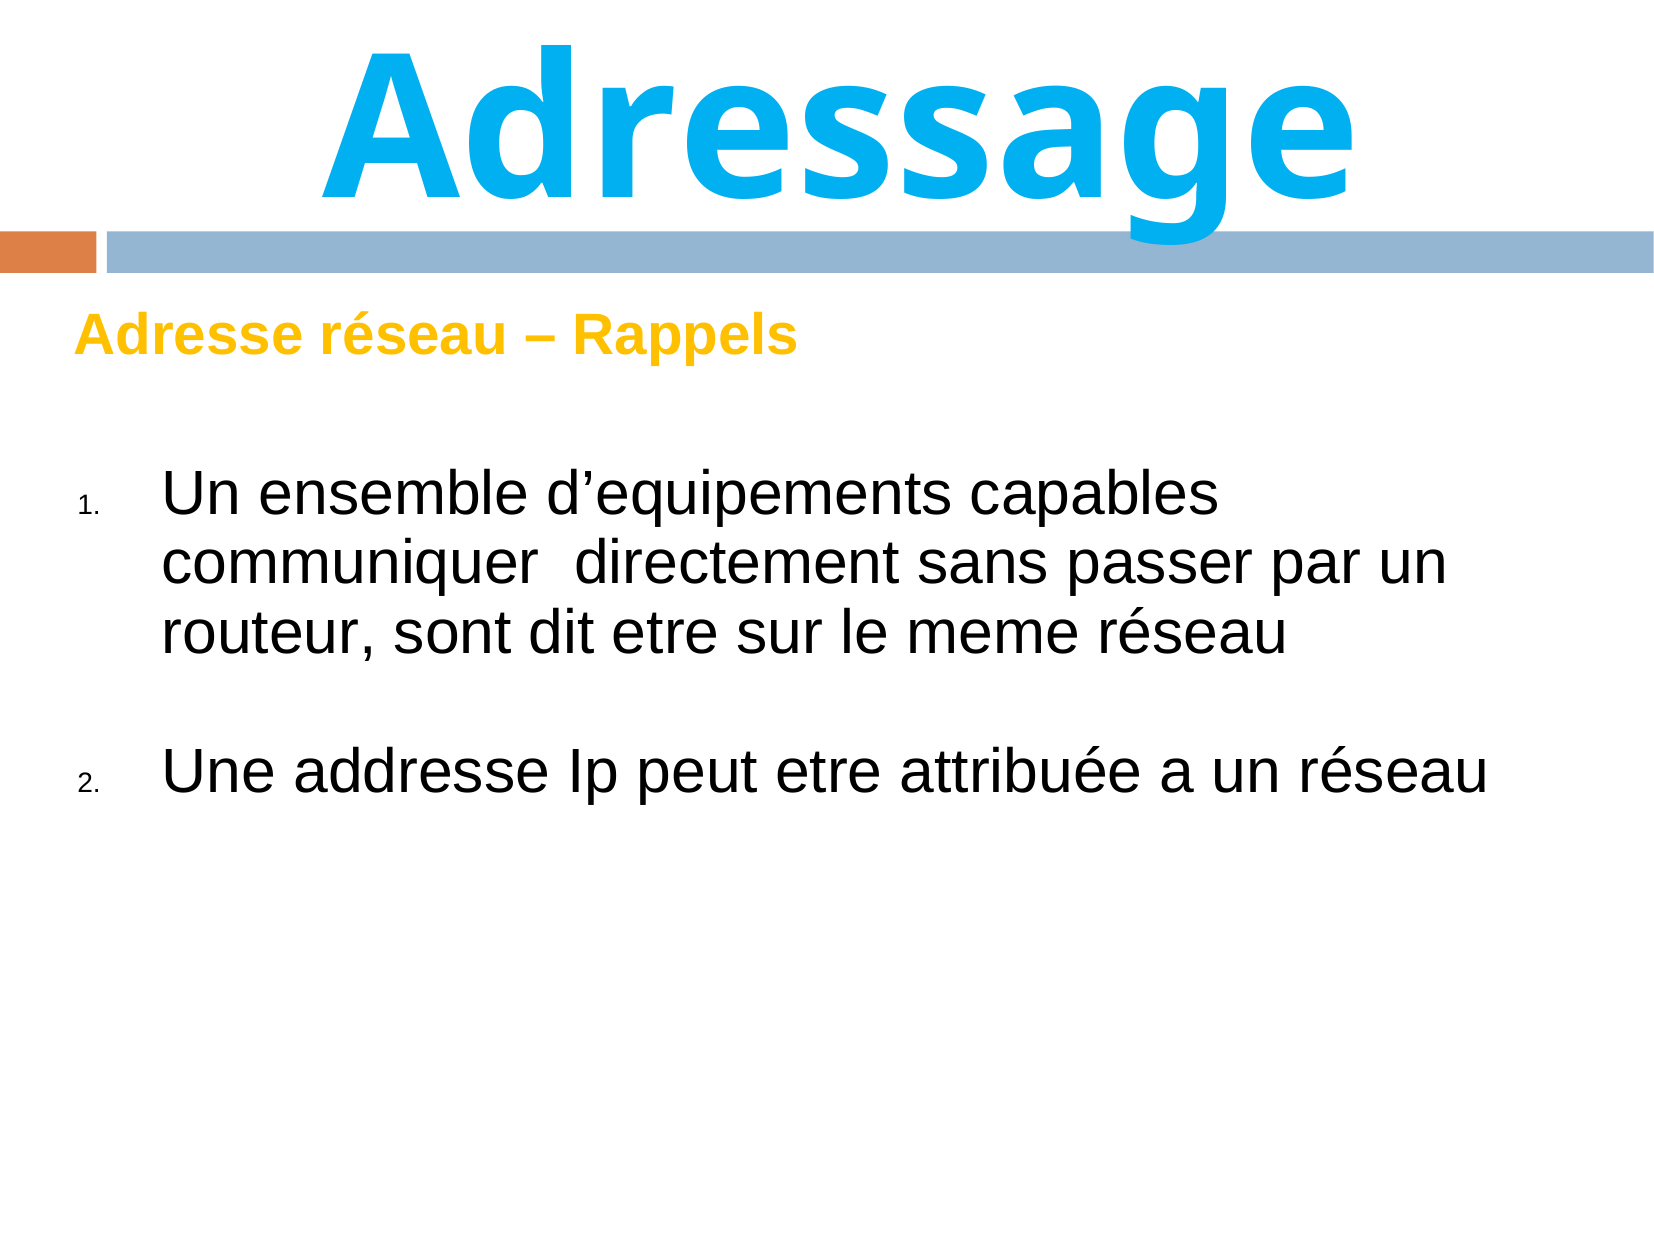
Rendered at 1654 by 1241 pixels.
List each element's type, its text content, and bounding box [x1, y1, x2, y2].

text_box Adresse réseau – Rappels [42, 307, 864, 373]
text_box Un ensemble d’equipements capables communiquer directement sans passer par un routeur, sont dit etre sur le meme réseau Une addresse Ip peut etre attribuée a un réseau [0, 420, 1568, 846]
text_box Adressage [123, 41, 1530, 249]
